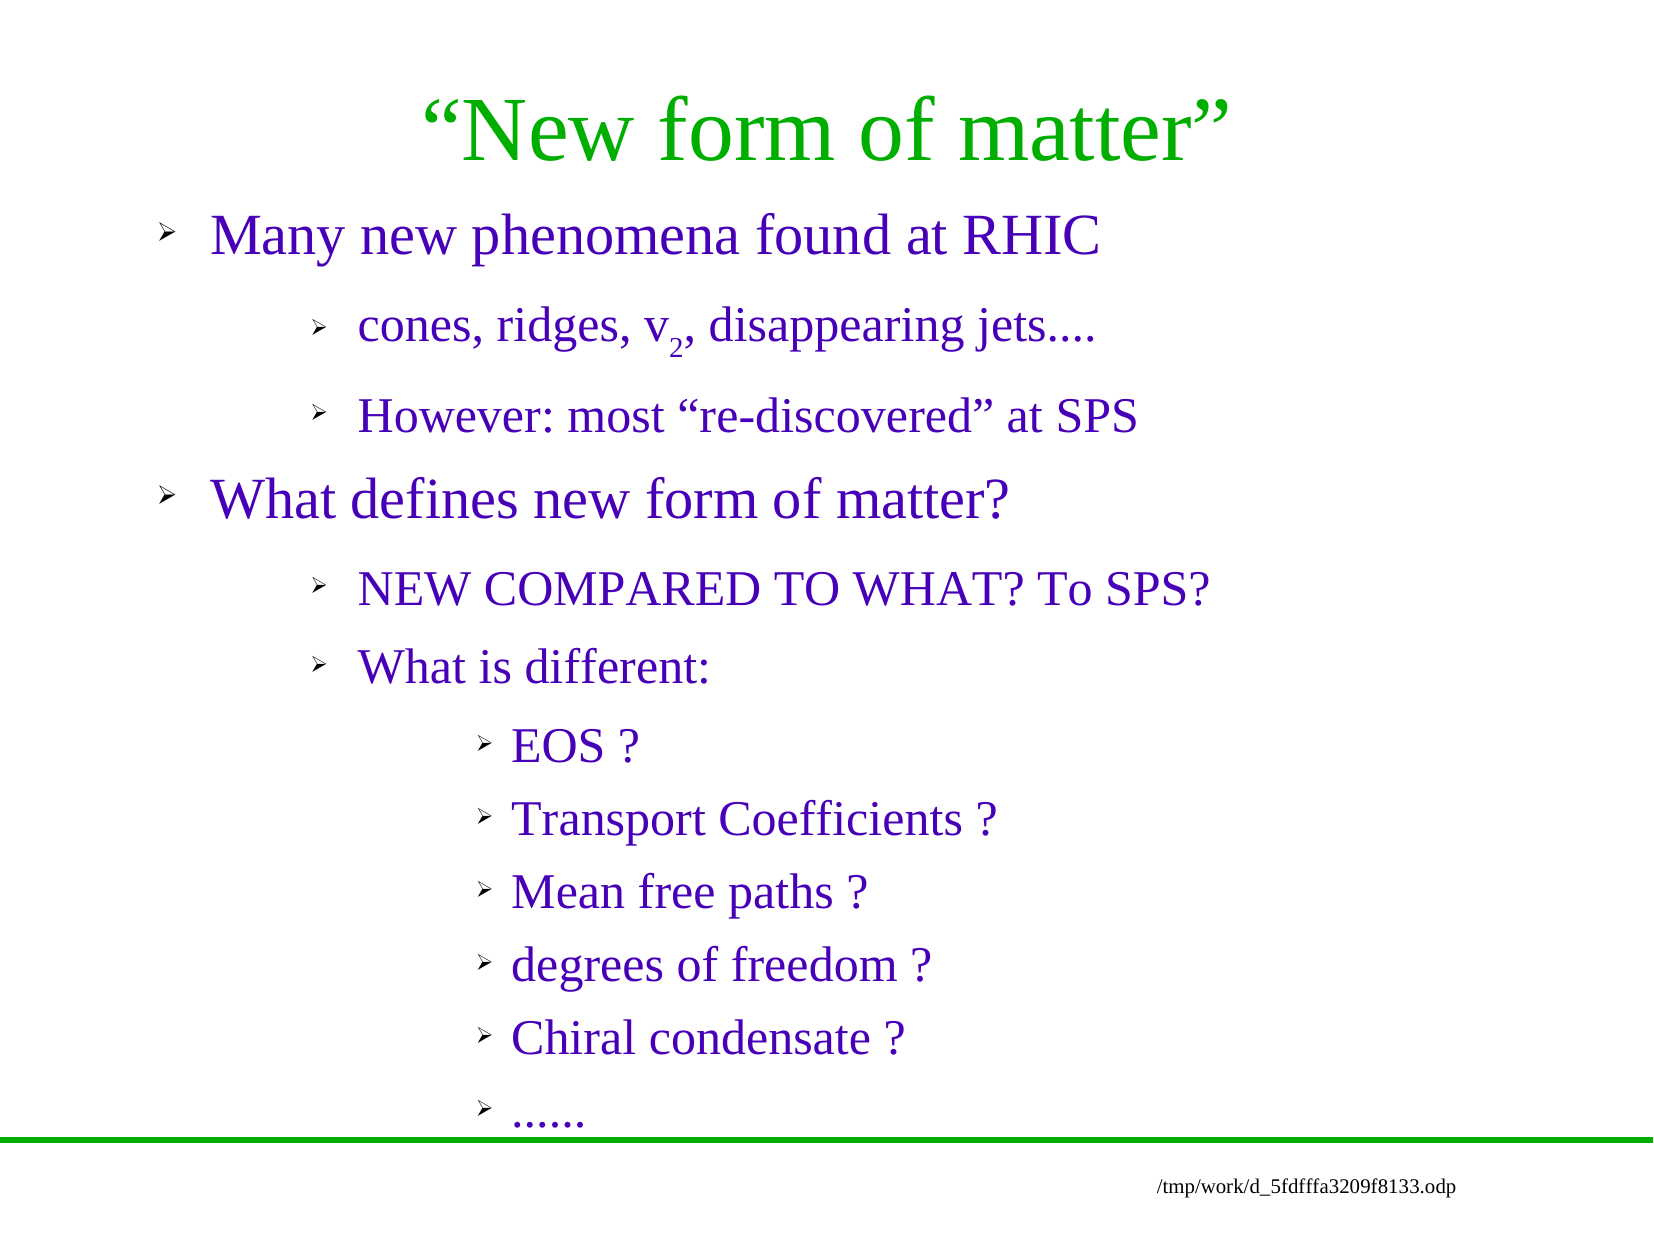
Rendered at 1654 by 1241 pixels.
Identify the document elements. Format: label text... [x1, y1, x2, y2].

list Many new phenomena found at RHIC cones, ridges, v2, disappearing jets.... However: most “re-discovered” at SPS What defines new form of matter? NEW COMPARED TO WHAT? To SPS? What is different: EOS ? Transport Coefficients ? Mean free paths ? degrees of freedom ? Chiral condensate ? ...... [121, 202, 1534, 1139]
title “New form of matter” [121, 25, 1534, 202]
